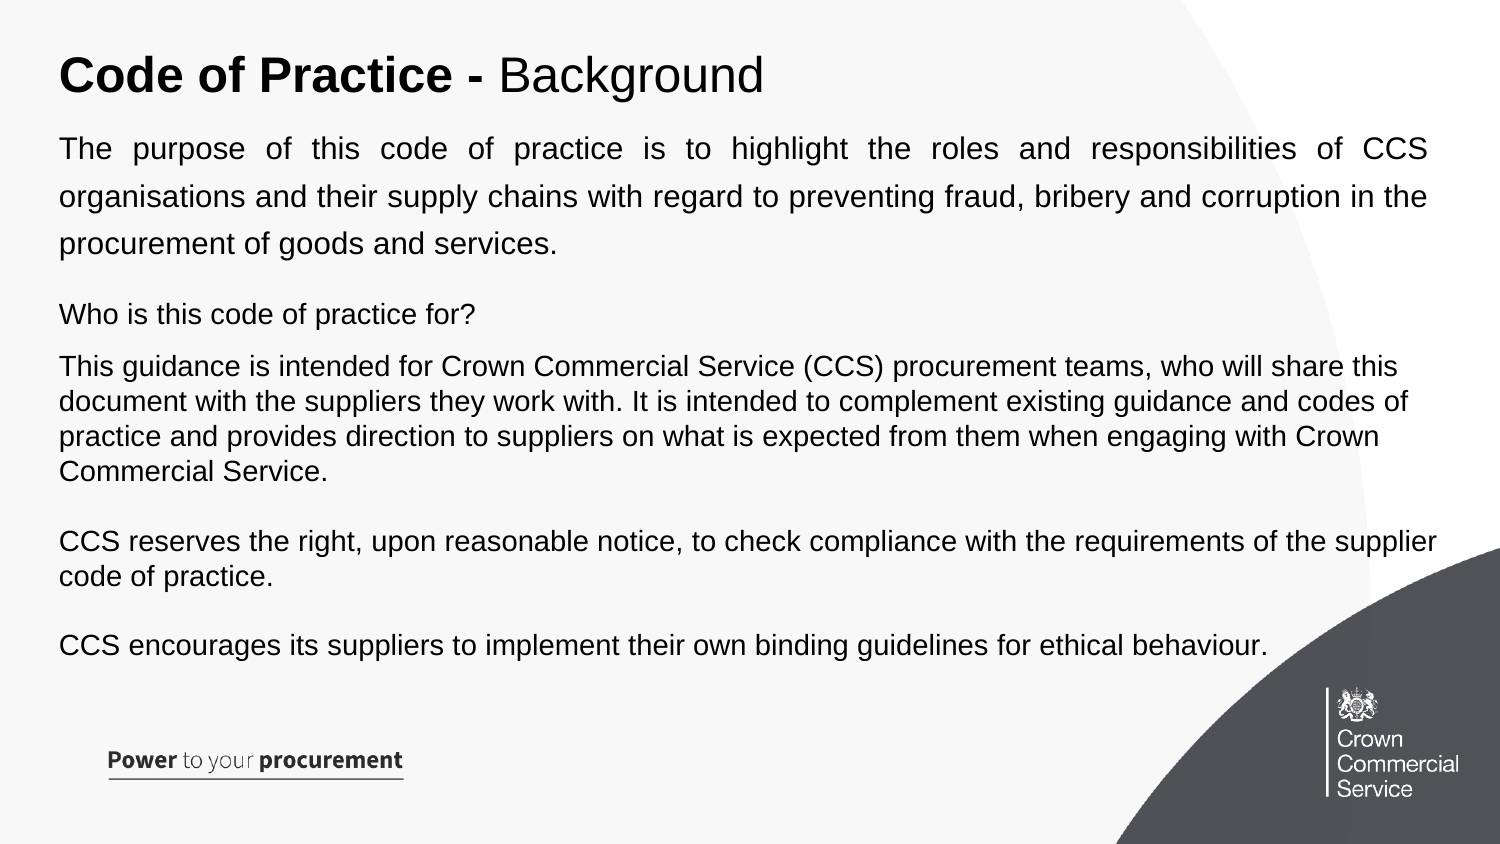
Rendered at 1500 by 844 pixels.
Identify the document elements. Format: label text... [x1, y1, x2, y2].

title Code of Practice - Background [58, 41, 1500, 146]
subtitle The purpose of this code of practice is to highlight the roles and responsibilities of CCS organisations and their supply chains with regard to preventing fraud, bribery and corruption in the procurement of goods and services. Who is this code of practice for? This guidance is intended for Crown Commercial Service (CCS) procurement teams, who will share this document with the suppliers they work with. It is intended to complement existing guidance and codes of practice and provides direction to suppliers on what is expected from them when engaging with Crown Commercial Service. CCS reserves the right, upon reasonable notice, to check compliance with the requirements of the supplier code of practice. CCS encourages its suppliers to implement their own binding guidelines for ethical behaviour. [58, 117, 1470, 727]
